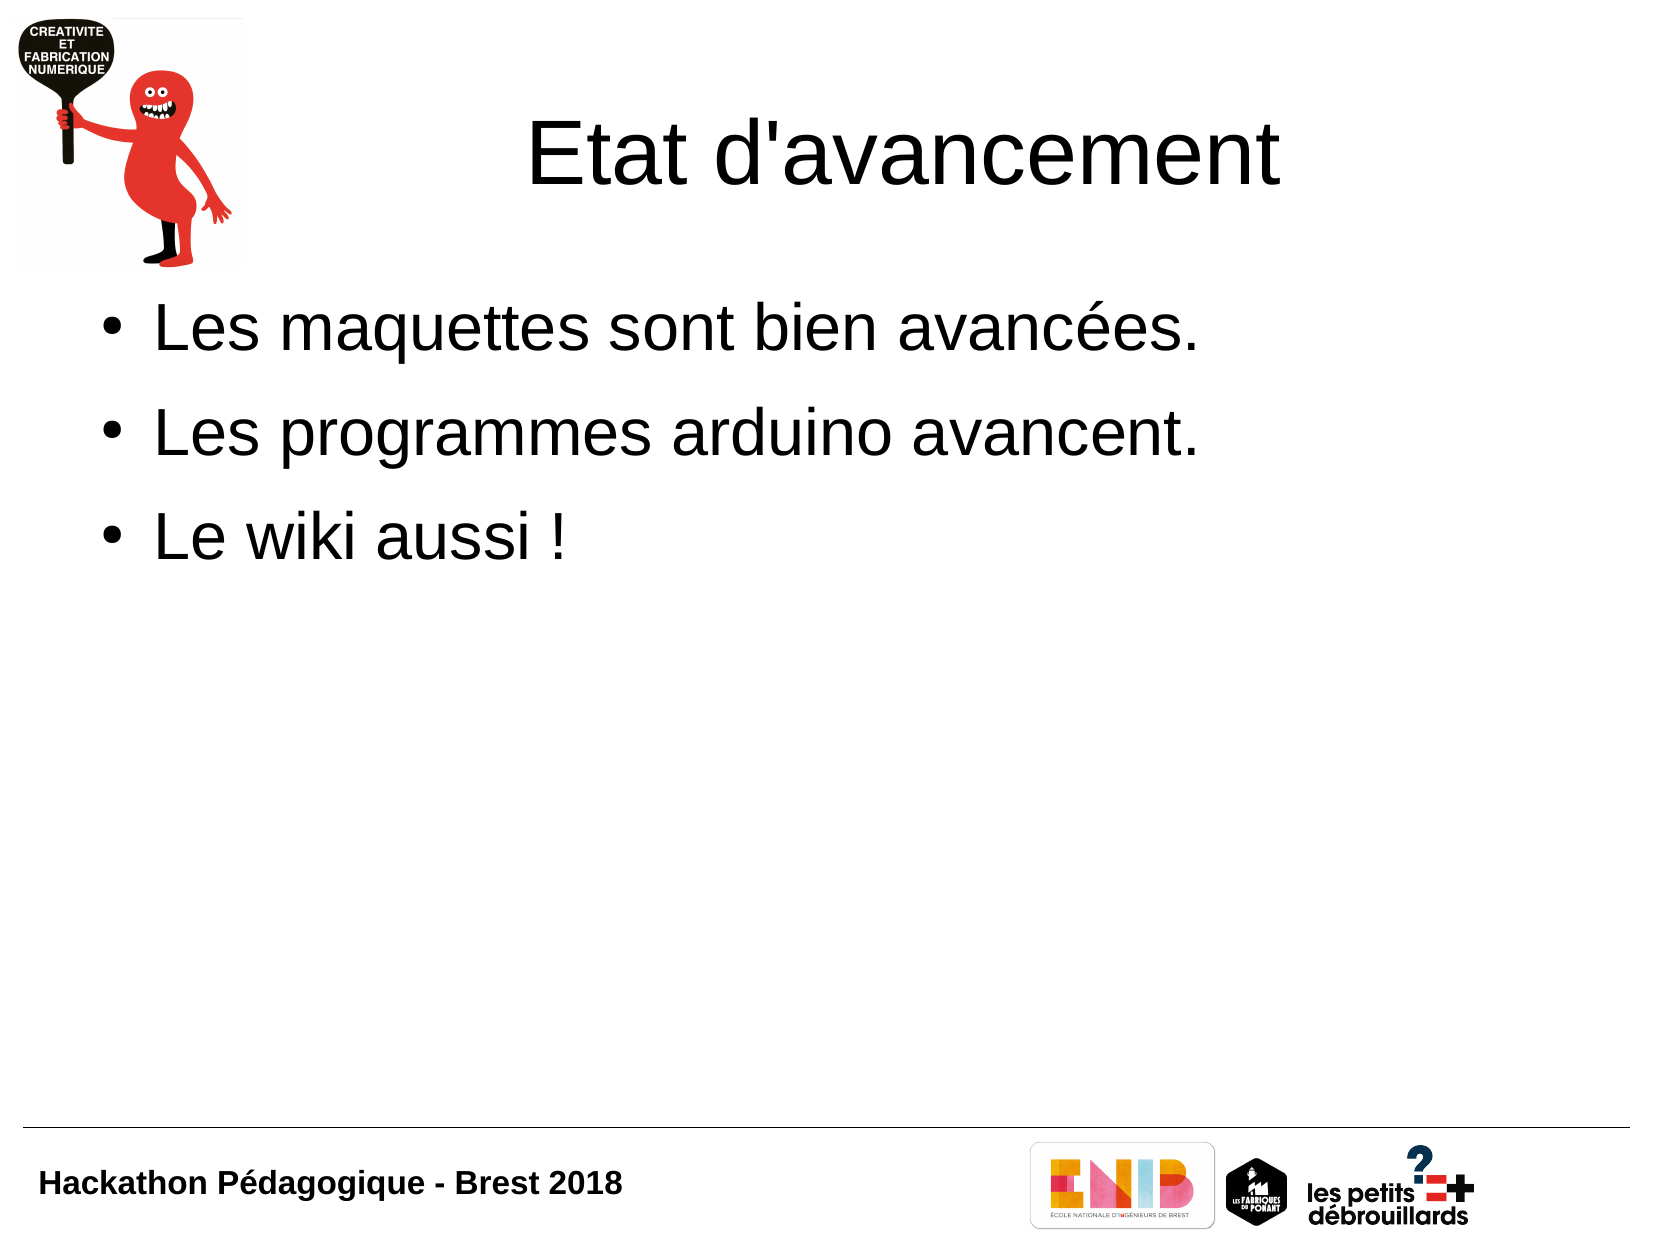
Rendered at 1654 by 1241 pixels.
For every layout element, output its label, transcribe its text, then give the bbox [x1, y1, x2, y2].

picture [15, 18, 243, 269]
picture [1308, 1145, 1474, 1225]
list Les maquettes sont bien avancées. Les programmes arduino avancent. Le wiki aussi ! [82, 290, 1571, 1109]
picture [1015, 1127, 1287, 1241]
text_box Hackathon Pédagogique - Brest 2018 [23, 1157, 945, 1211]
title Etat d'avancement [236, 49, 1571, 257]
